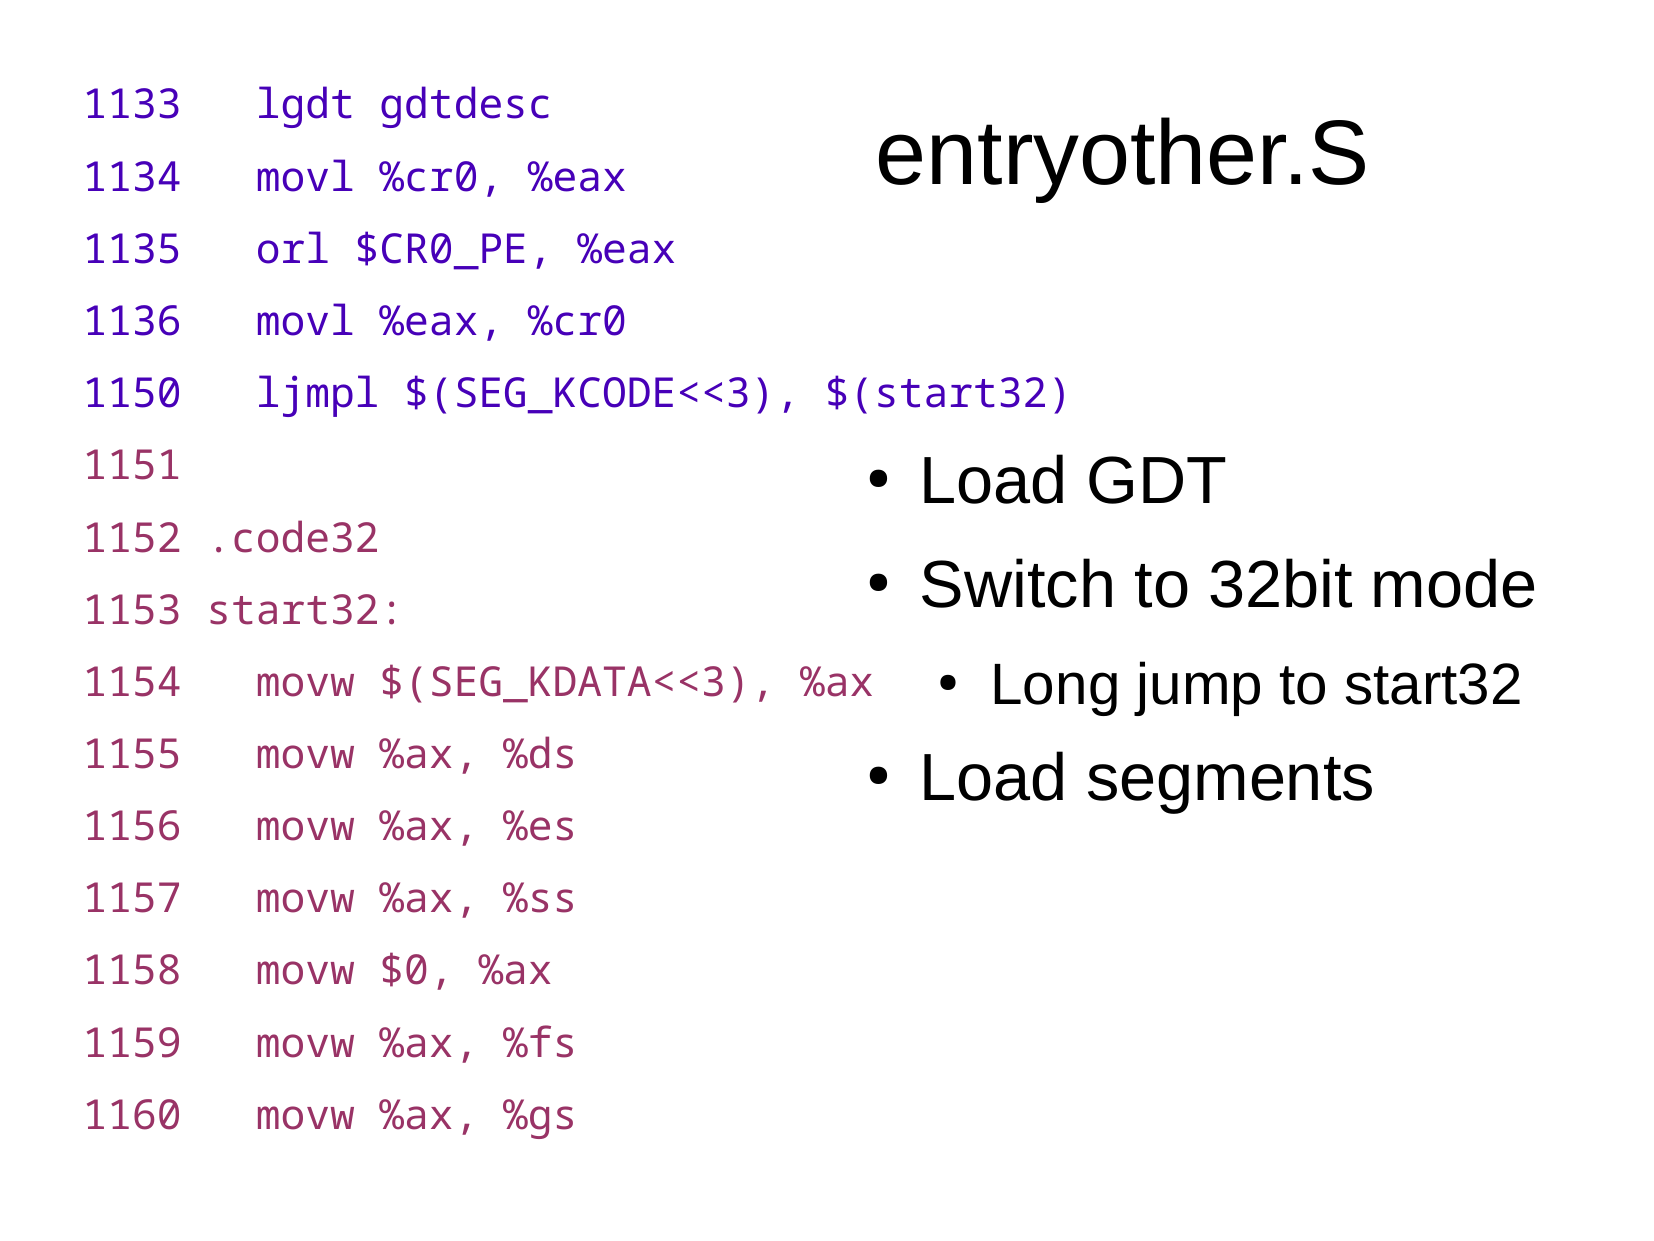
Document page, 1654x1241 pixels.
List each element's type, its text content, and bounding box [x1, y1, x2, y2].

list Load GDT Switch to 32bit mode Long jump to start32 Load segments [848, 443, 1576, 1163]
title entryother.S [675, 49, 1571, 257]
list 1133 lgdt gdtdesc 1134 movl %cr0, %eax 1135 orl $CR0_PE, %eax 1136 movl %eax, %cr0 1150 ljmpl $(SEG_KCODE<<3), $(start32) 1151 1152 .code32 1153 start32: 1154 movw $(SEG_KDATA<<3), %ax 1155 movw %ax, %ds 1156 movw %ax, %es 1157 movw %ax, %ss 1158 movw $0, %ax 1159 movw %ax, %fs 1160 movw %ax, %gs [82, 75, 1571, 1163]
